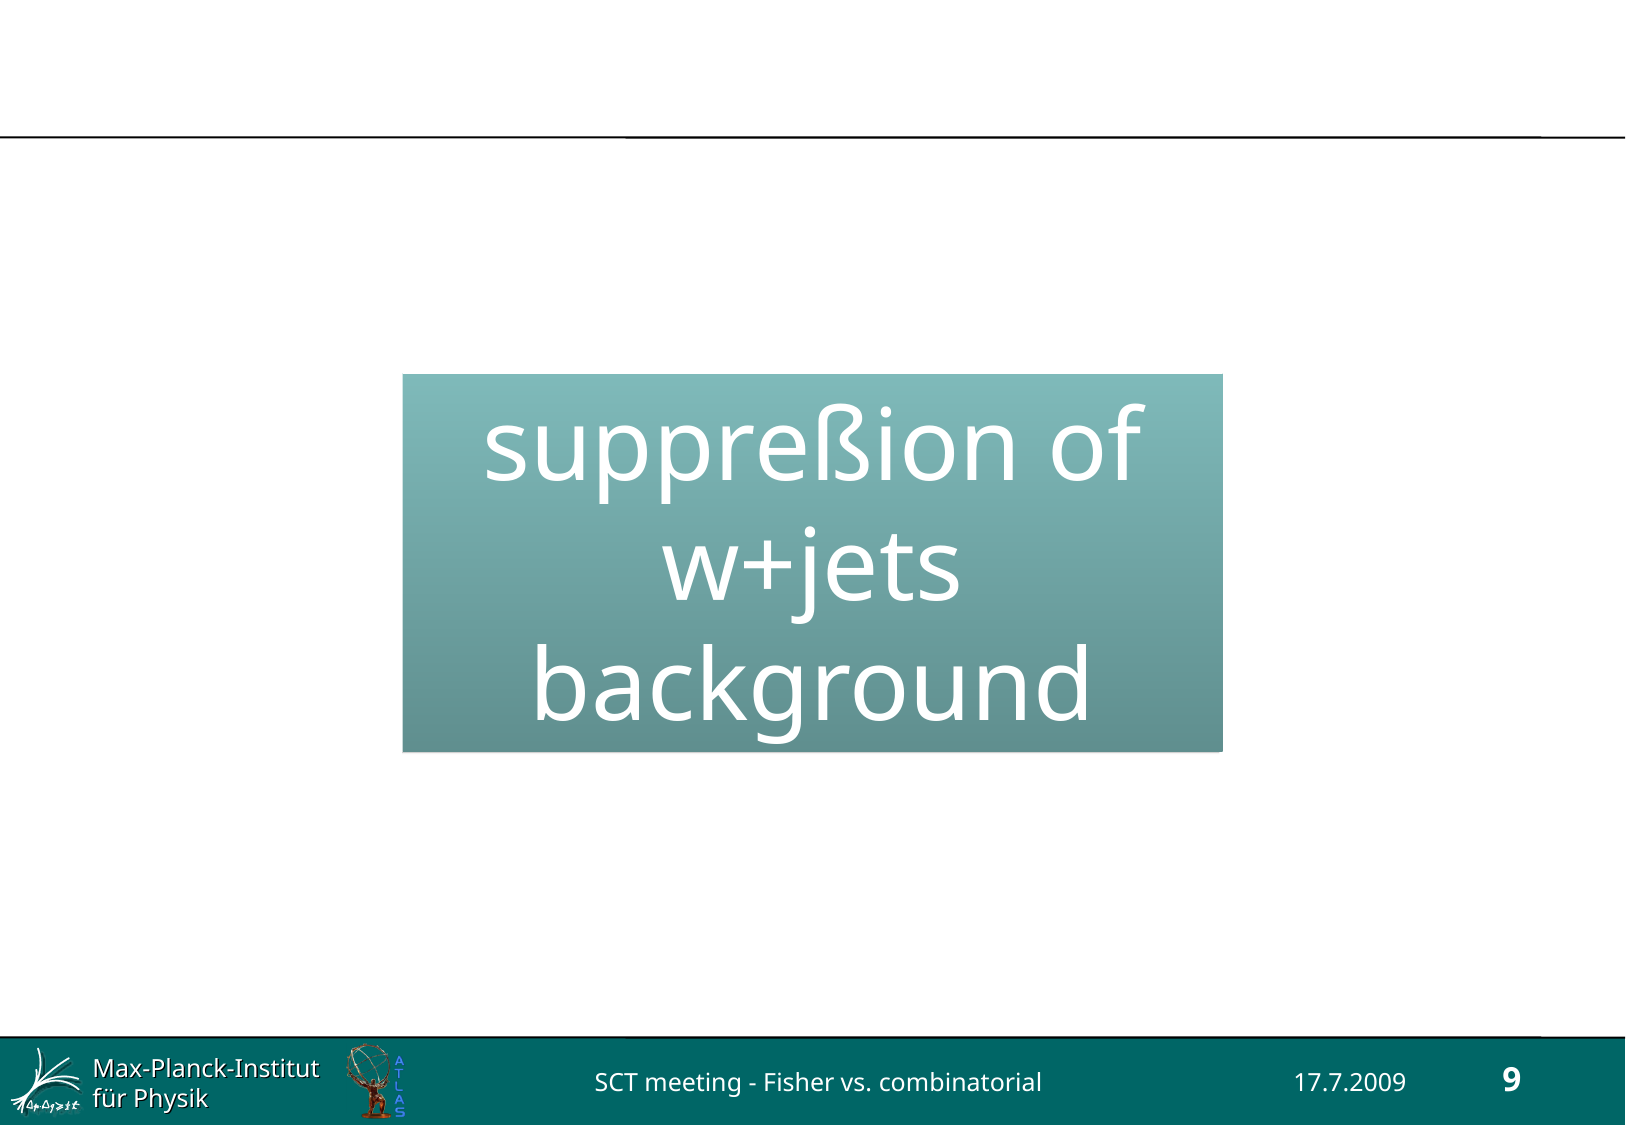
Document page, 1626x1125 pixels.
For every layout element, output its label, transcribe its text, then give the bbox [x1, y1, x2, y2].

text_box SCT meeting - Fisher vs. combinatorial [425, 1037, 1213, 1125]
text_box 8 [1487, 1037, 1625, 1125]
text_box suppreßion of w+jets background [402, 373, 1223, 752]
text_box 17.7.2009 [1213, 1037, 1487, 1125]
